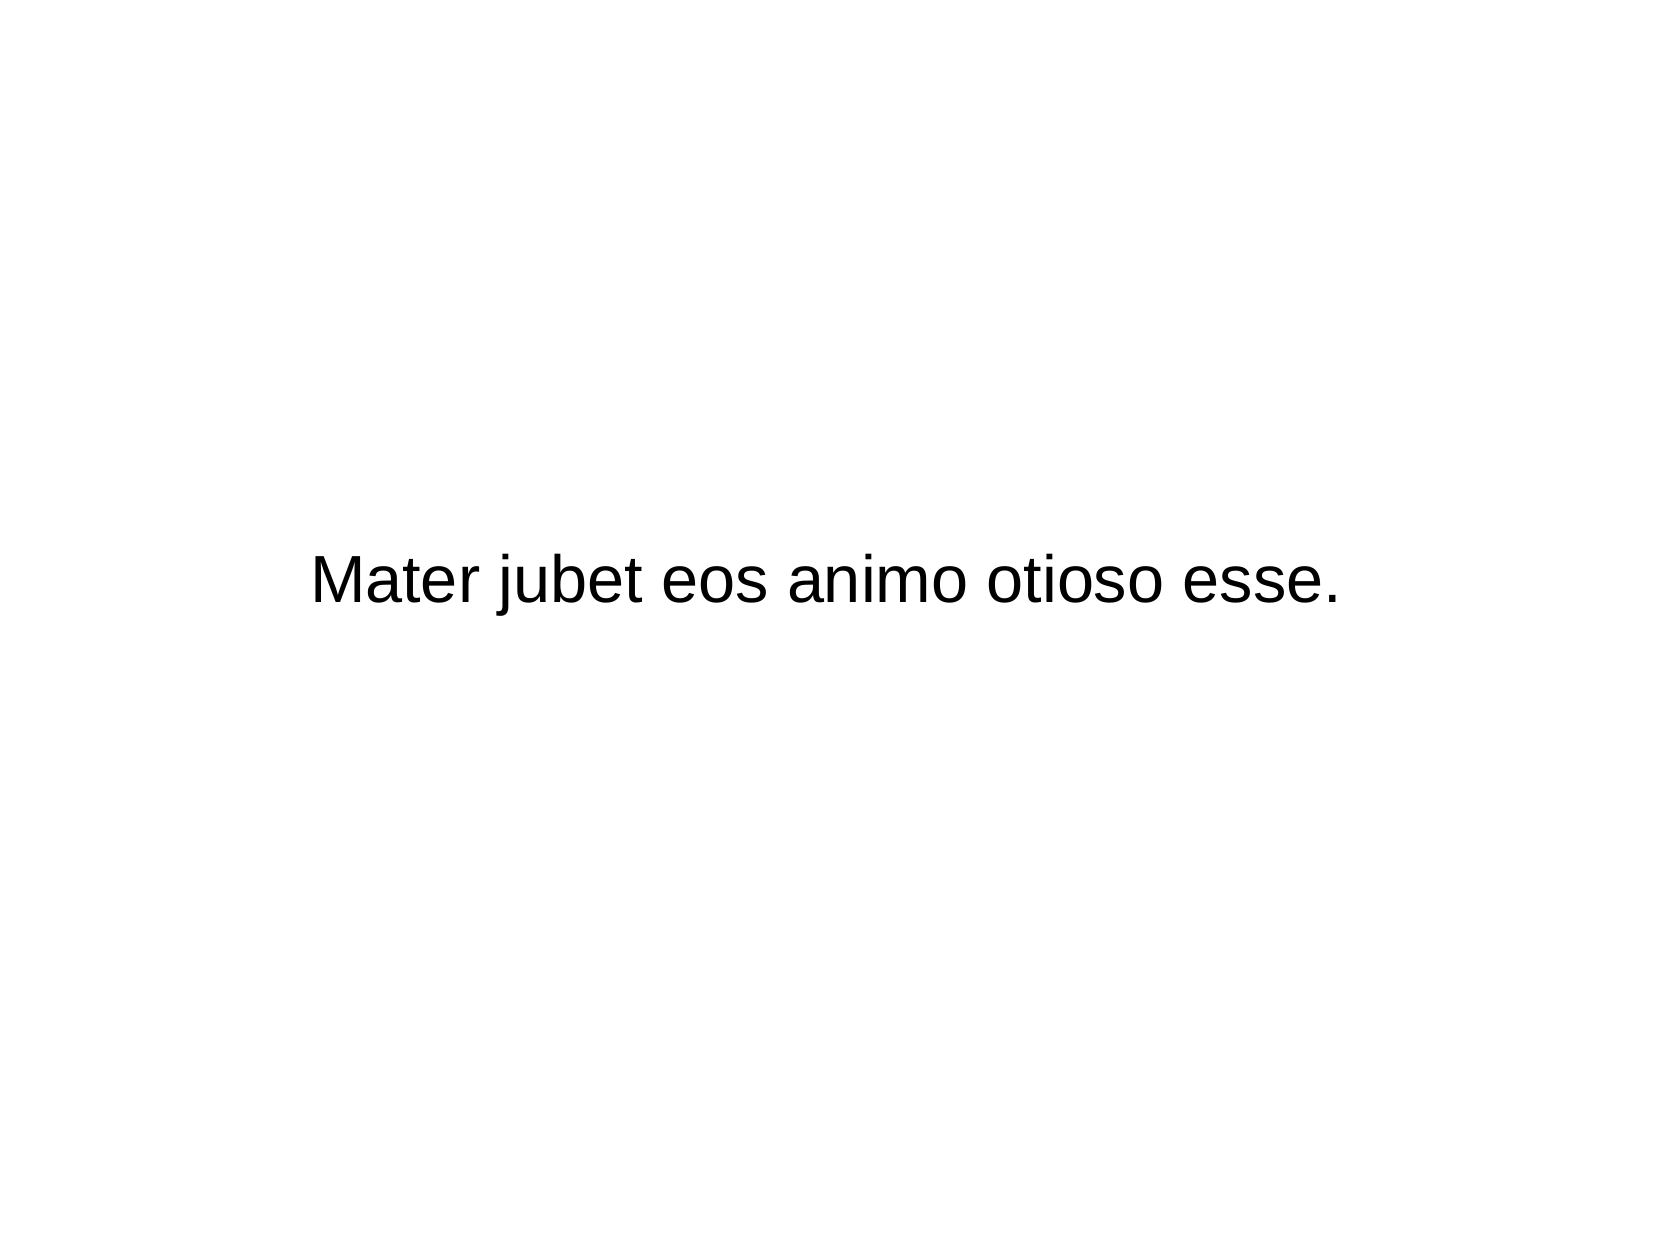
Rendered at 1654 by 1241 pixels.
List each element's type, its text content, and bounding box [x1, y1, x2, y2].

subtitle Mater jubet eos animo otioso esse. [82, 56, 1571, 1102]
